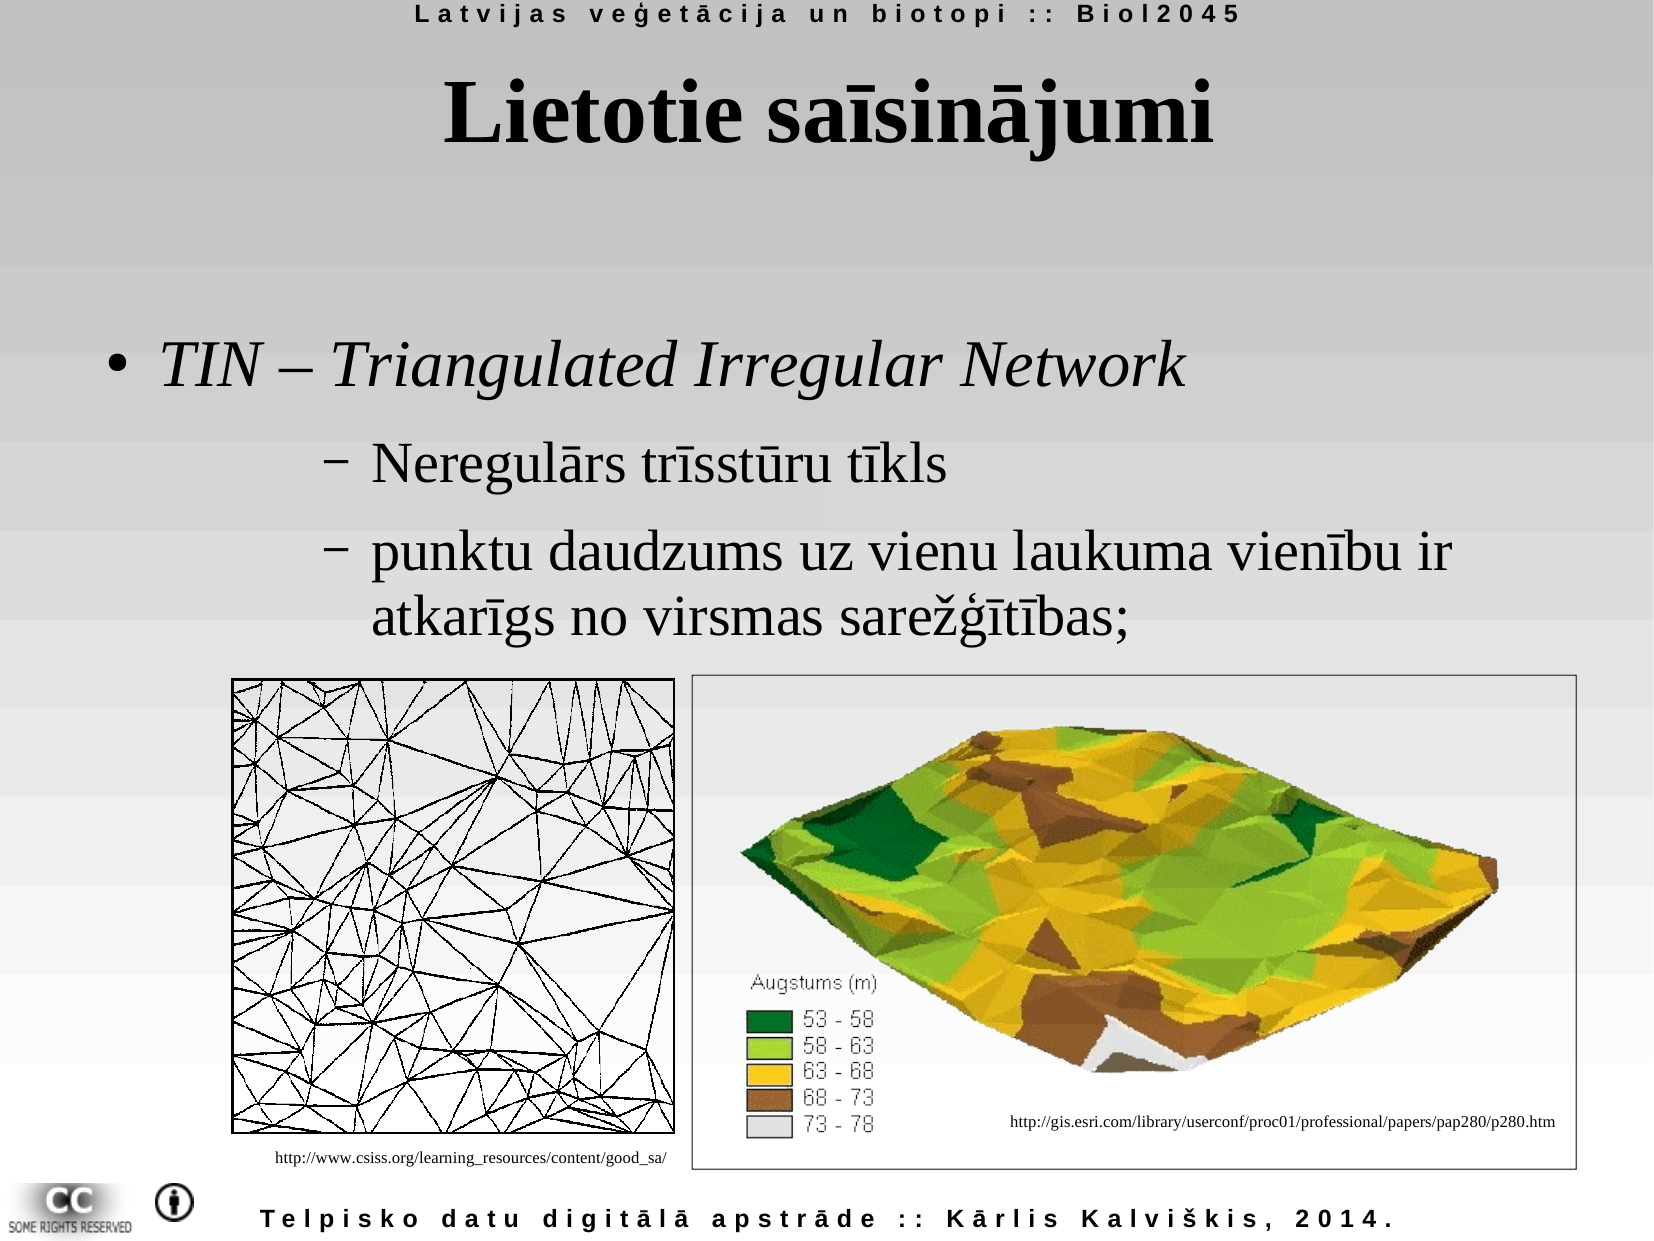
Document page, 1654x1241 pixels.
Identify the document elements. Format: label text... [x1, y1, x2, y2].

text_box http://gis.esri.com/library/userconf/proc01/professional/papers/pap280/p280.htm [995, 1104, 1568, 1139]
list TIN – Triangulated Irregular Network Neregulārs trīsstūru tīkls punktu daudzums uz vienu laukuma vienību ir atkarīgs no virsmas sarežģītības; [87, 327, 1602, 1172]
text_box http://www.csiss.org/learning_resources/content/good_sa/ [260, 1140, 679, 1175]
picture [0, 0, 1654, 1241]
title Lietotie saīsinājumi [34, 61, 1626, 296]
